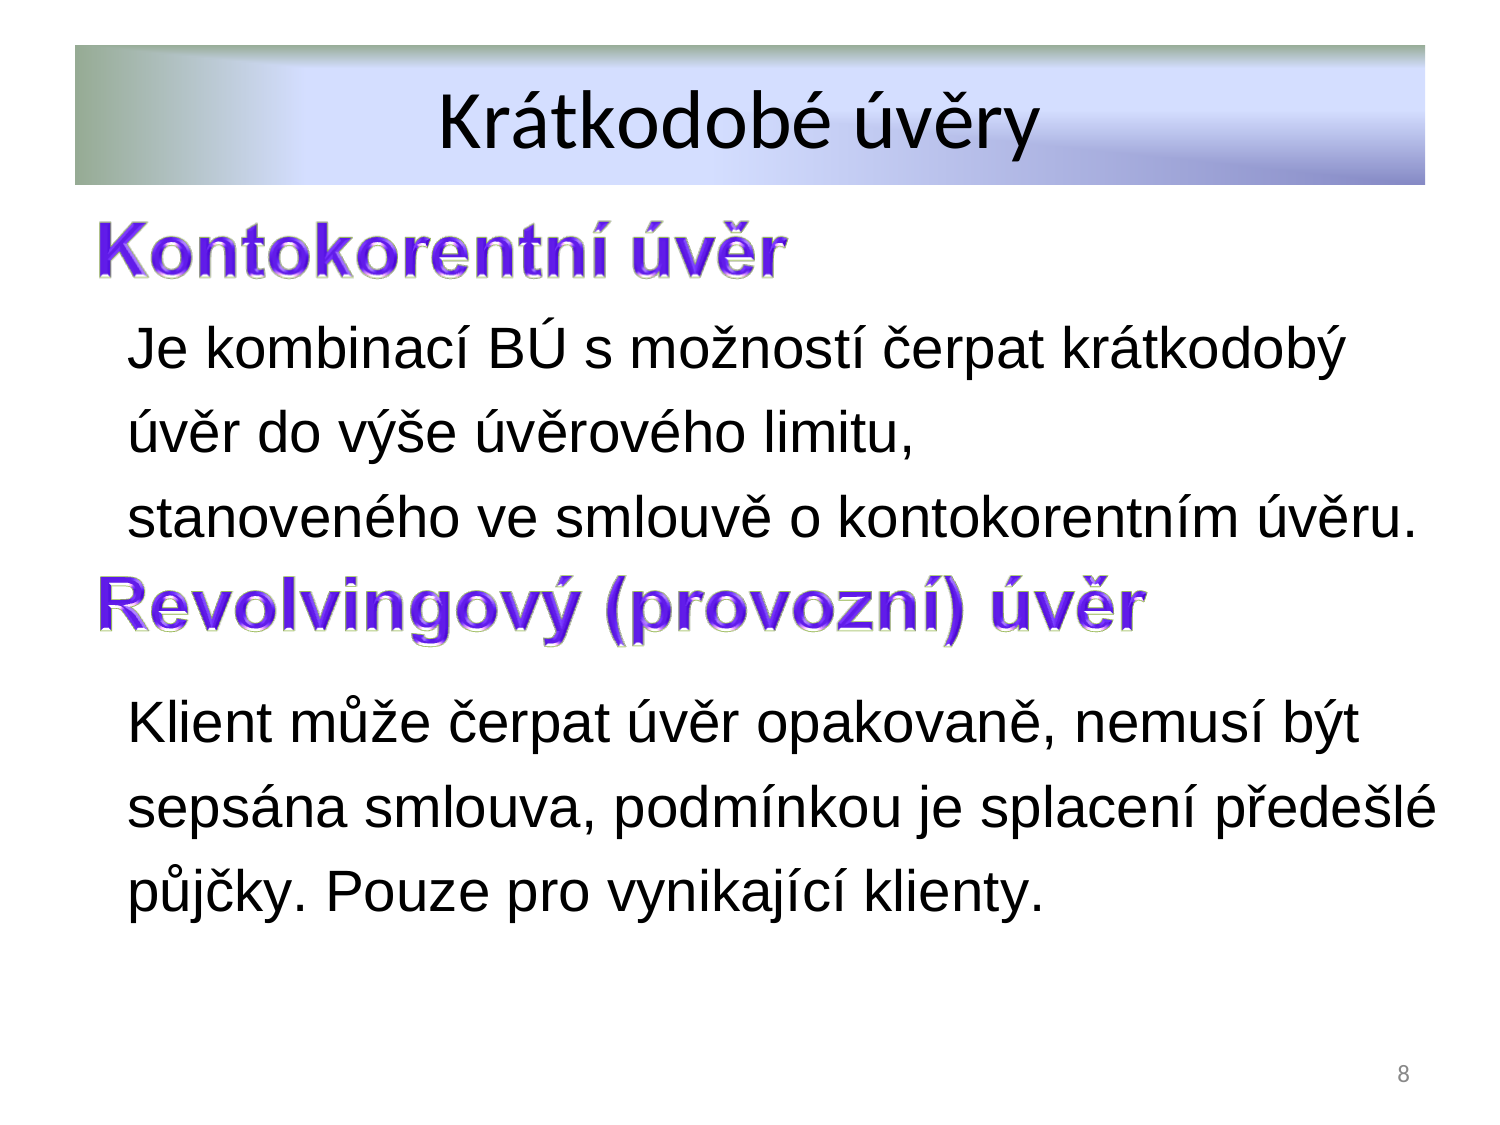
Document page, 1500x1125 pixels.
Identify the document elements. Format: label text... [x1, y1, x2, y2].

text_box <číslo> [1074, 1042, 1426, 1103]
picture [48, 533, 1193, 659]
list Je kombinací BÚ s možností čerpat krátkodobý úvěr do výše úvěrového limitu, stanoveného ve smlouvě o kontokorentním úvěru. Klient může čerpat úvěr opakovaně, nemusí být sepsána smlouva, podmínkou je splacení předešlé půjčky. Pouze pro vynikající klienty. [112, 208, 1459, 1012]
title Krátkodobé úvěry [75, 45, 1426, 185]
picture [47, 178, 834, 304]
